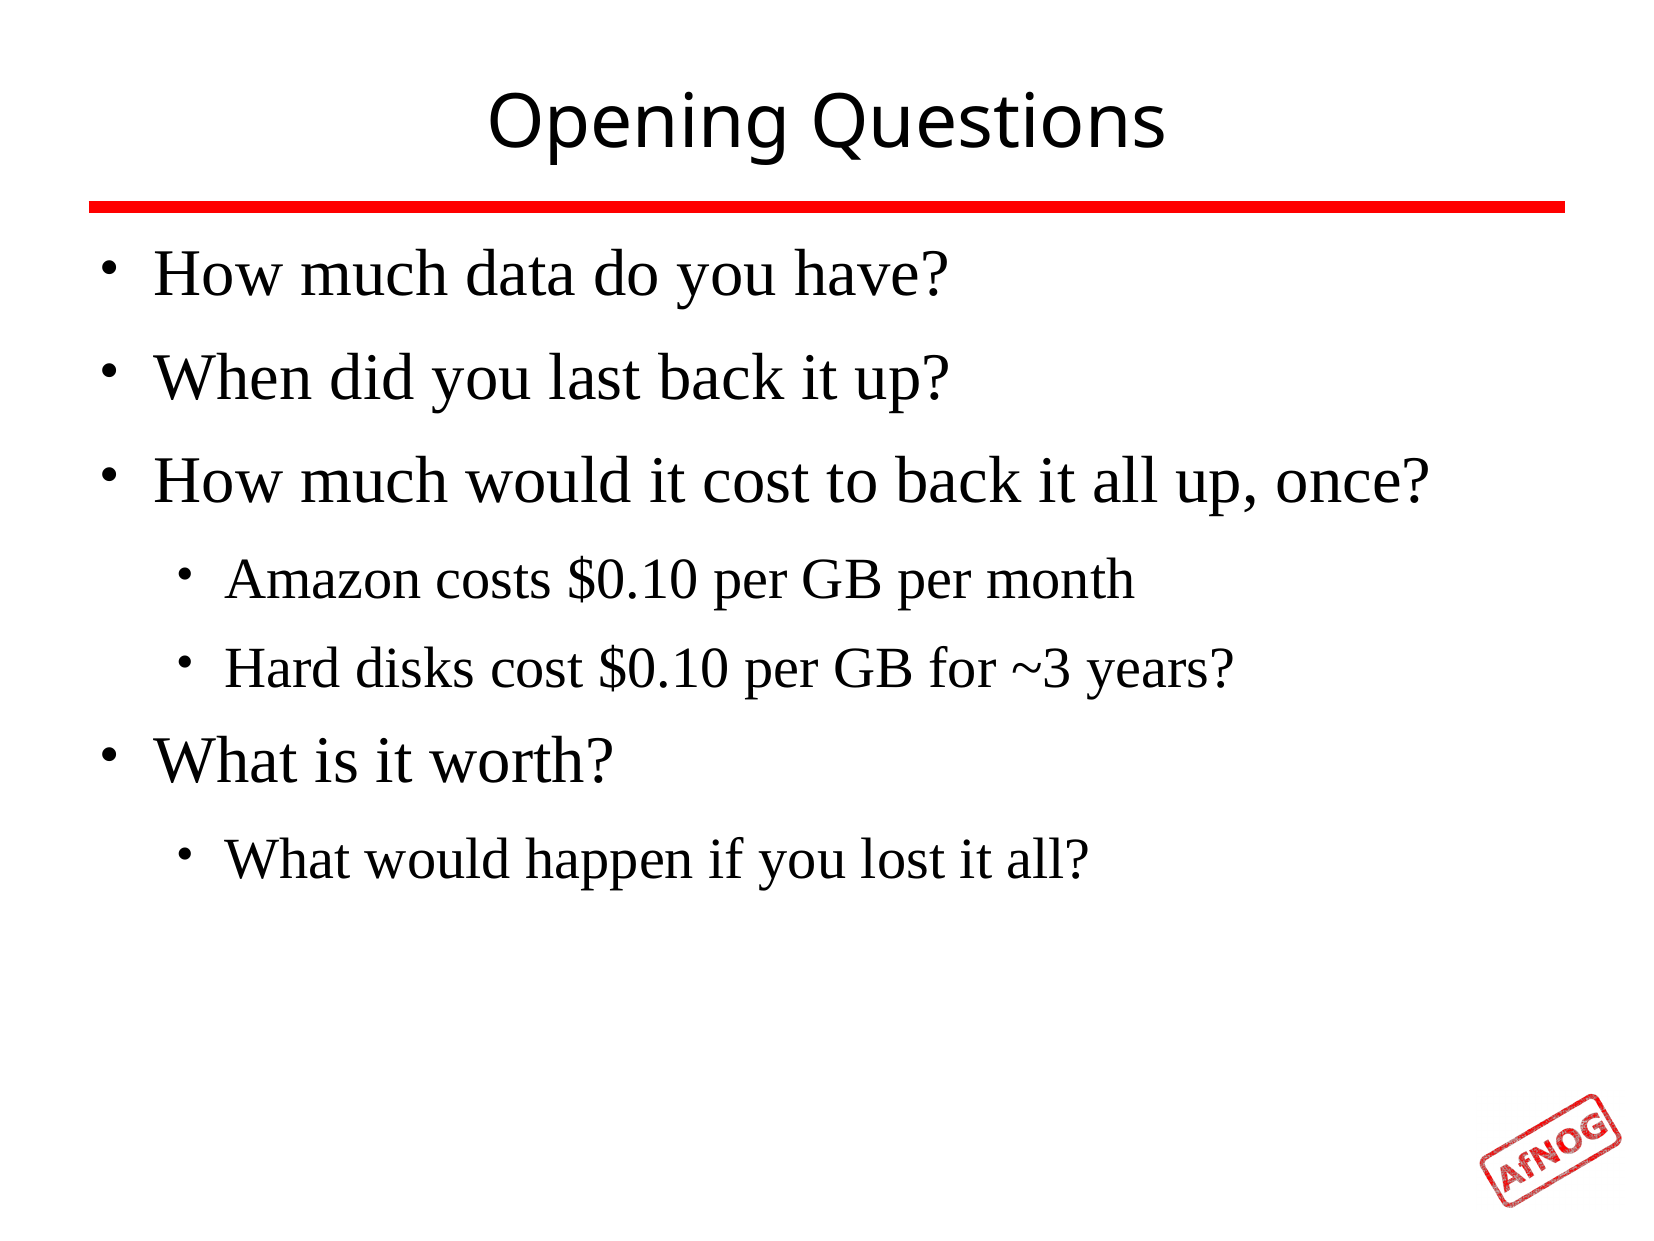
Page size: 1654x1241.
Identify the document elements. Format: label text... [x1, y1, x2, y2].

picture [1476, 1090, 1625, 1211]
list How much data do you have? When did you last back it up? How much would it cost to back it all up, once? Amazon costs $0.10 per GB per month Hard disks cost $0.10 per GB for ~3 years? What is it worth? What would happen if you lost it all? [82, 236, 1571, 1123]
title Opening Questions [88, 29, 1565, 207]
